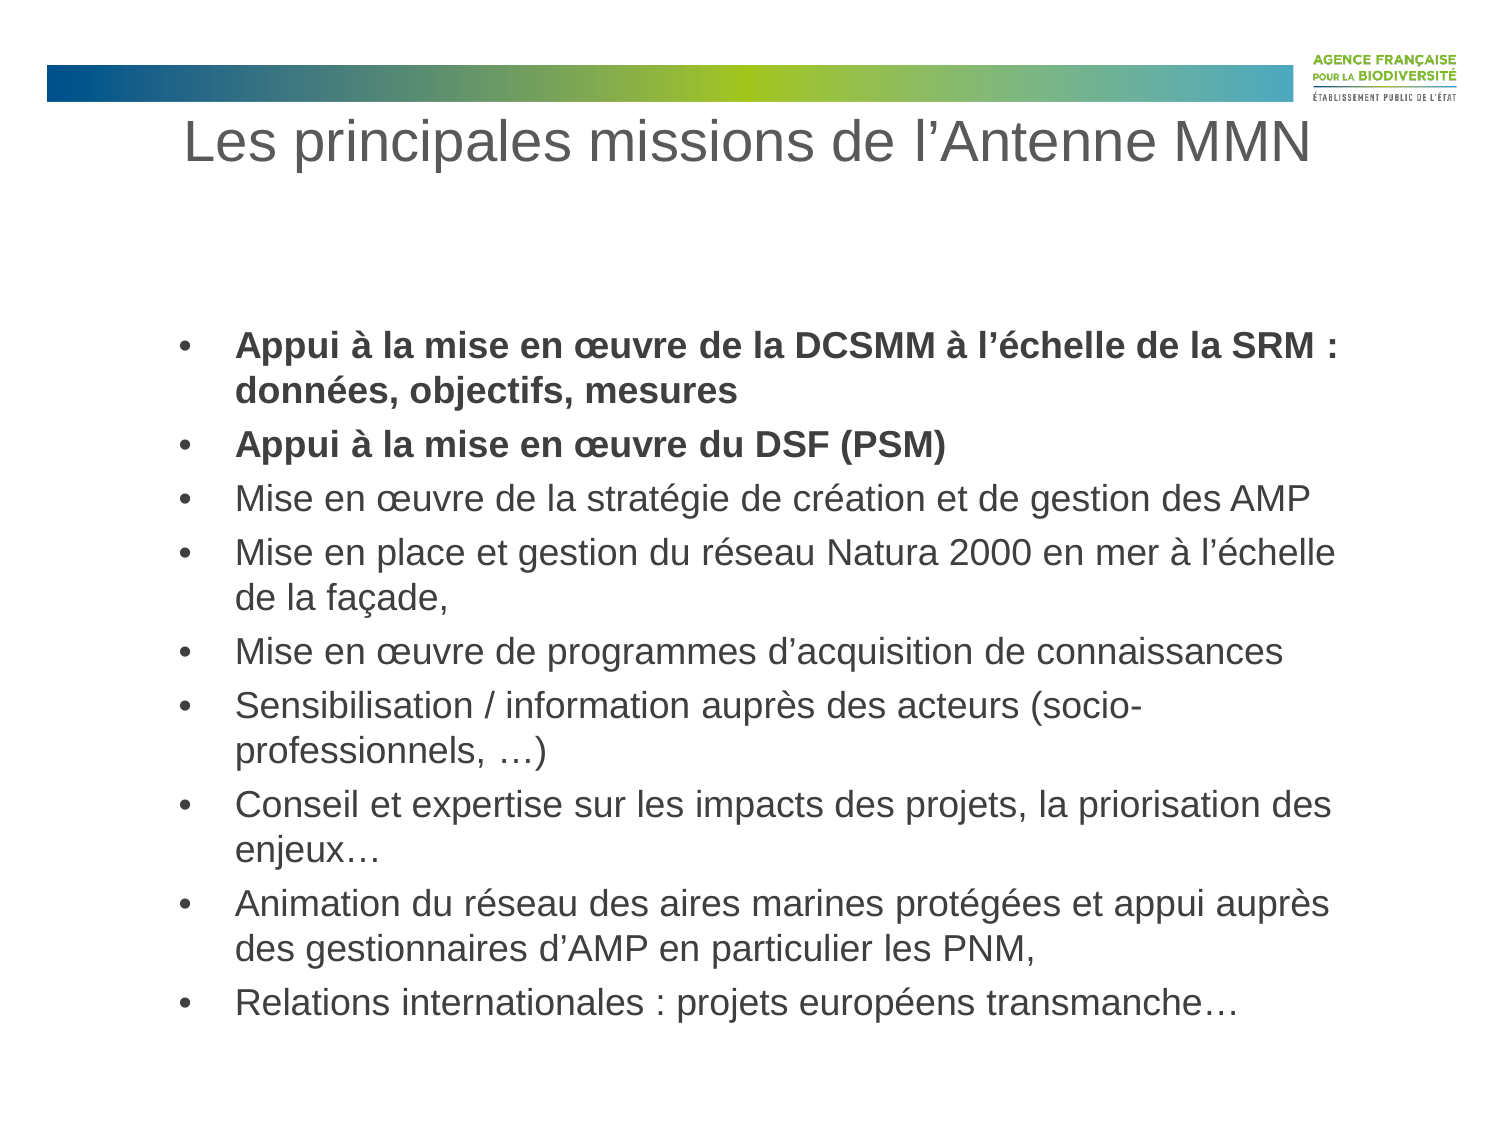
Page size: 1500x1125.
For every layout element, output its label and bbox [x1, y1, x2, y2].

picture [47, 46, 1483, 1055]
